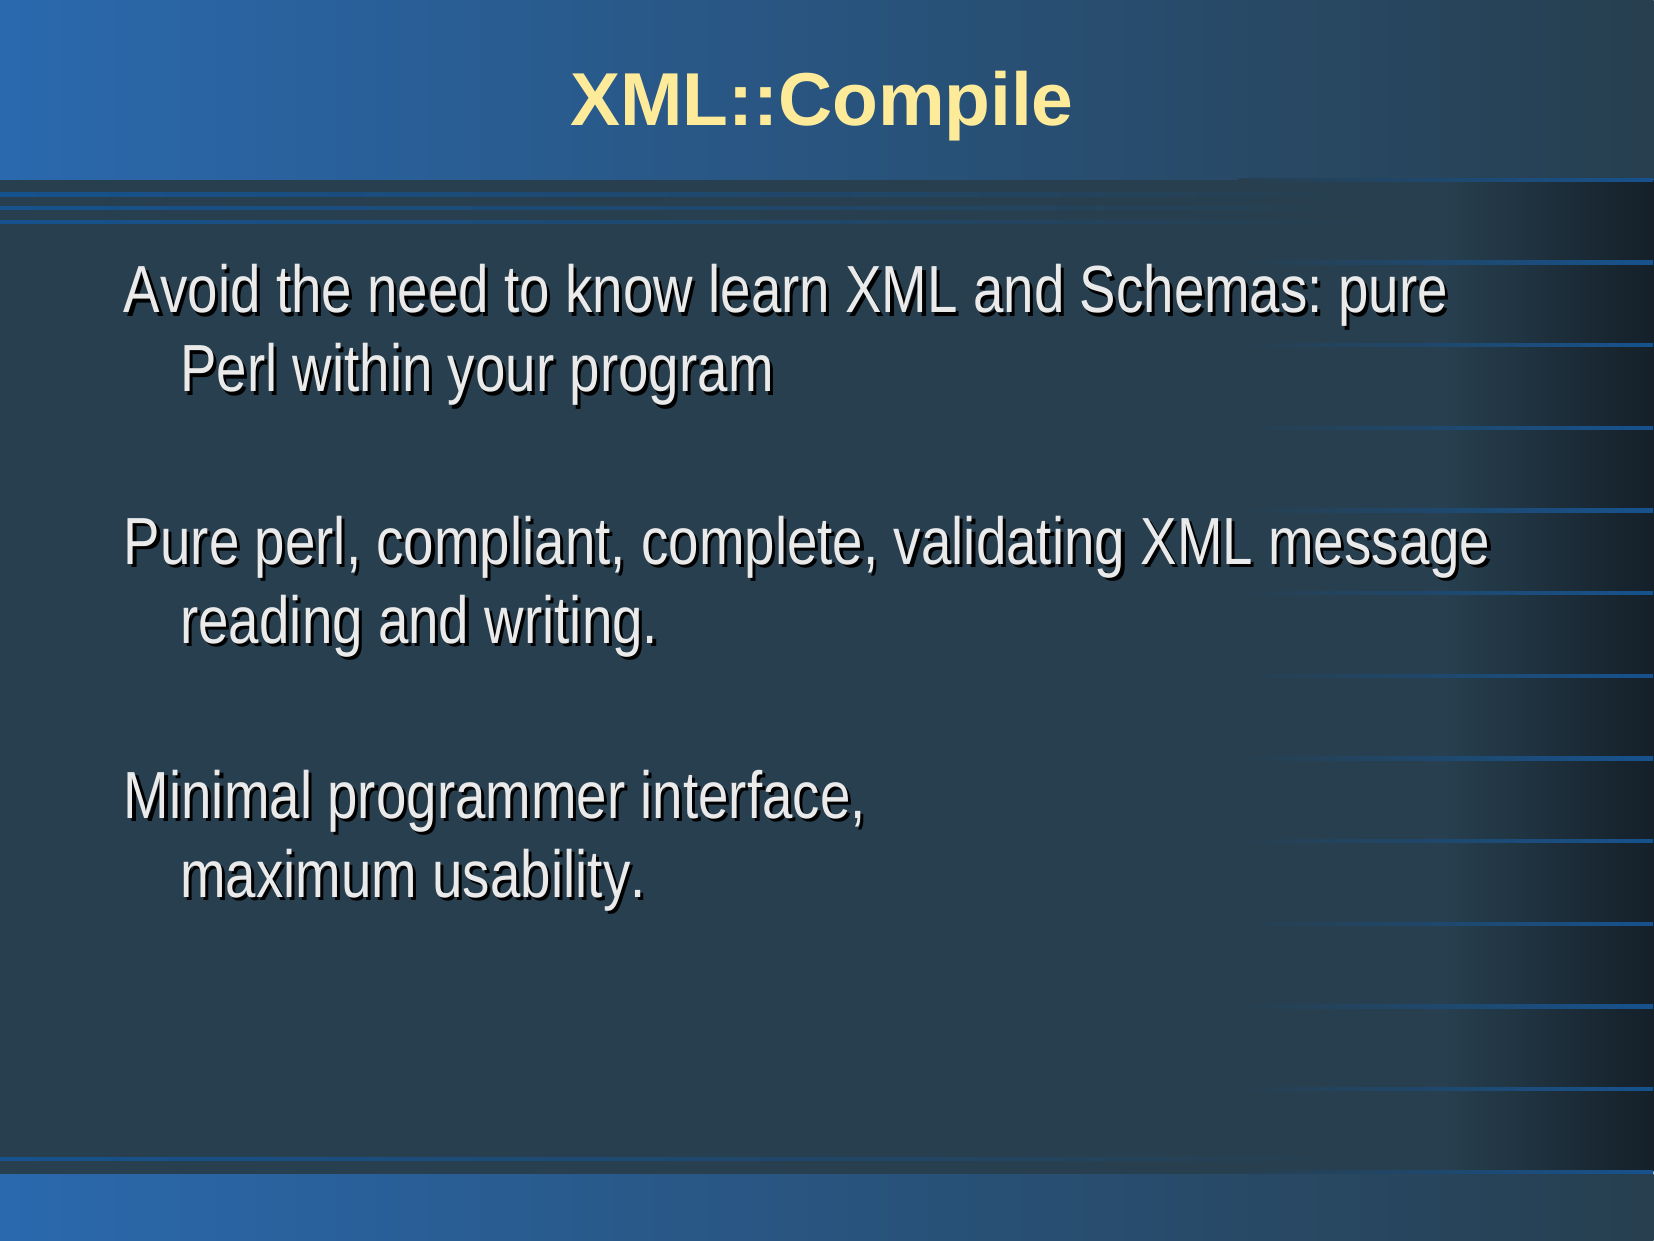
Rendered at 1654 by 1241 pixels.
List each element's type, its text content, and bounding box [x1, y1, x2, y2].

list Avoid the need to know learn XML and Schemas: pure Perl within your program Pure perl, compliant, complete, validating XML message reading and writing. Minimal programmer interface, maximum usability. [124, 248, 1530, 1129]
title XML::Compile [91, 34, 1553, 158]
